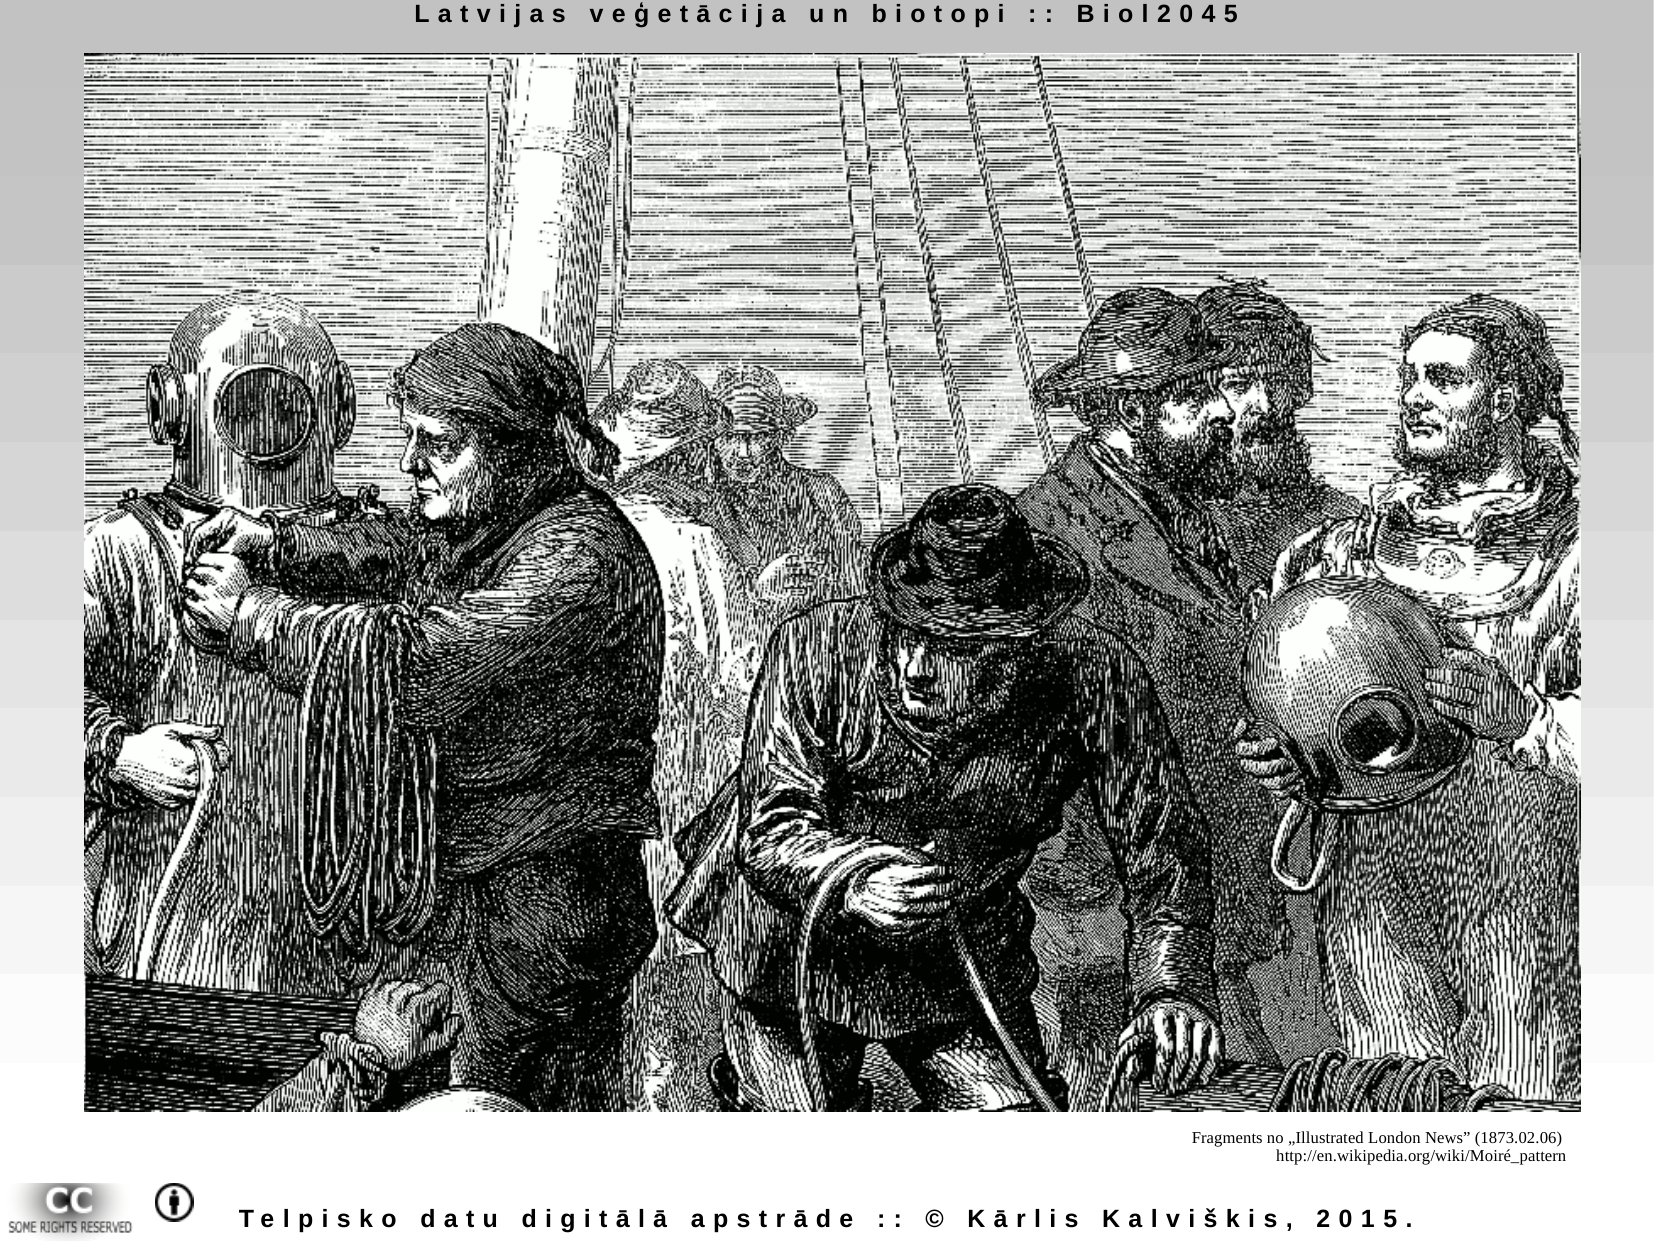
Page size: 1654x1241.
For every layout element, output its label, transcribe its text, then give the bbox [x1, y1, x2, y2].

picture [0, 0, 1654, 1241]
text_box Fragments no „Illustrated London News” (1873.02.06) http://en.wikipedia.org/wiki/Moiré_pattern [1195, 1128, 1568, 1166]
